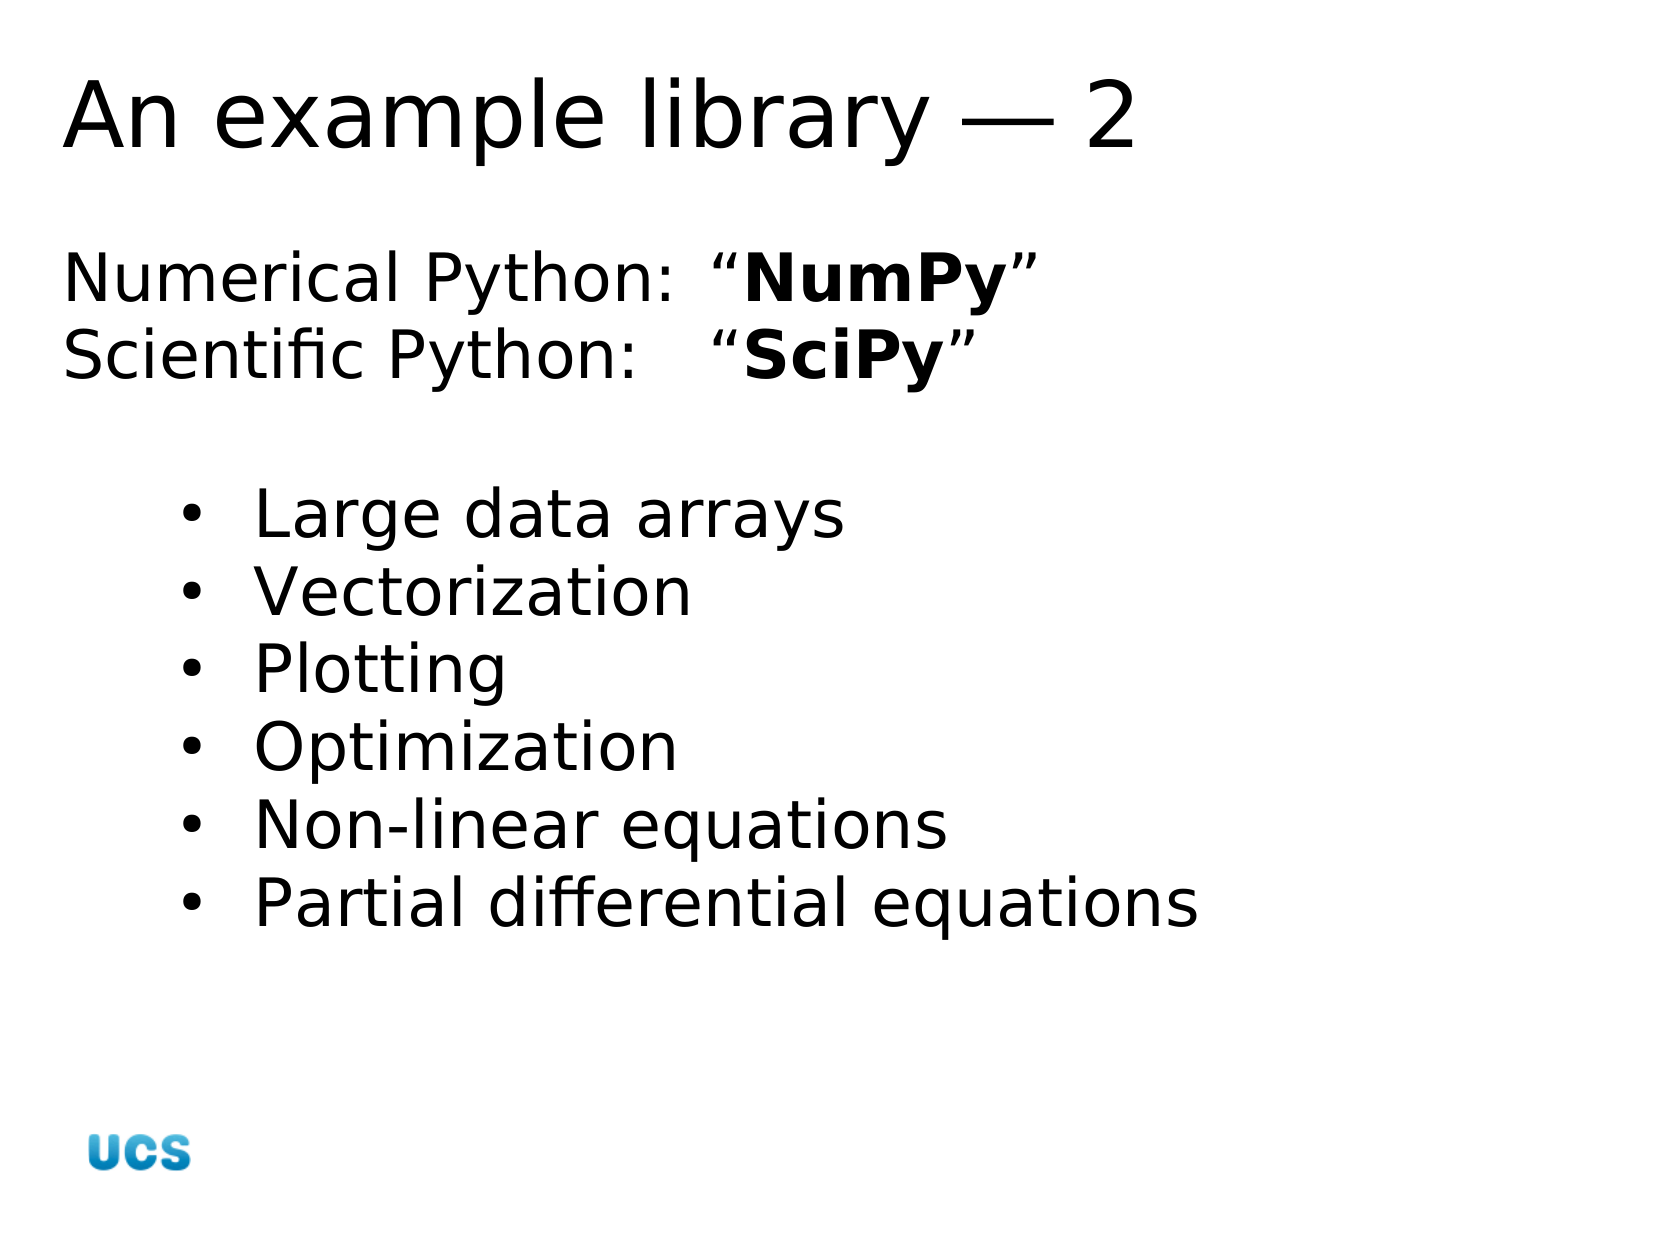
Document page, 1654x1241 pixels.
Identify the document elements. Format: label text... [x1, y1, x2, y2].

text_box An example library ― 2 [59, 59, 1146, 173]
text_box Numerical Python: “NumPy” Scientific Python: “SciPy” [59, 236, 1046, 398]
picture [88, 1133, 191, 1172]
text_box Large data arrays Vectorization Plotting Optimization Non-linear equations Partial differential equations [177, 472, 1206, 946]
